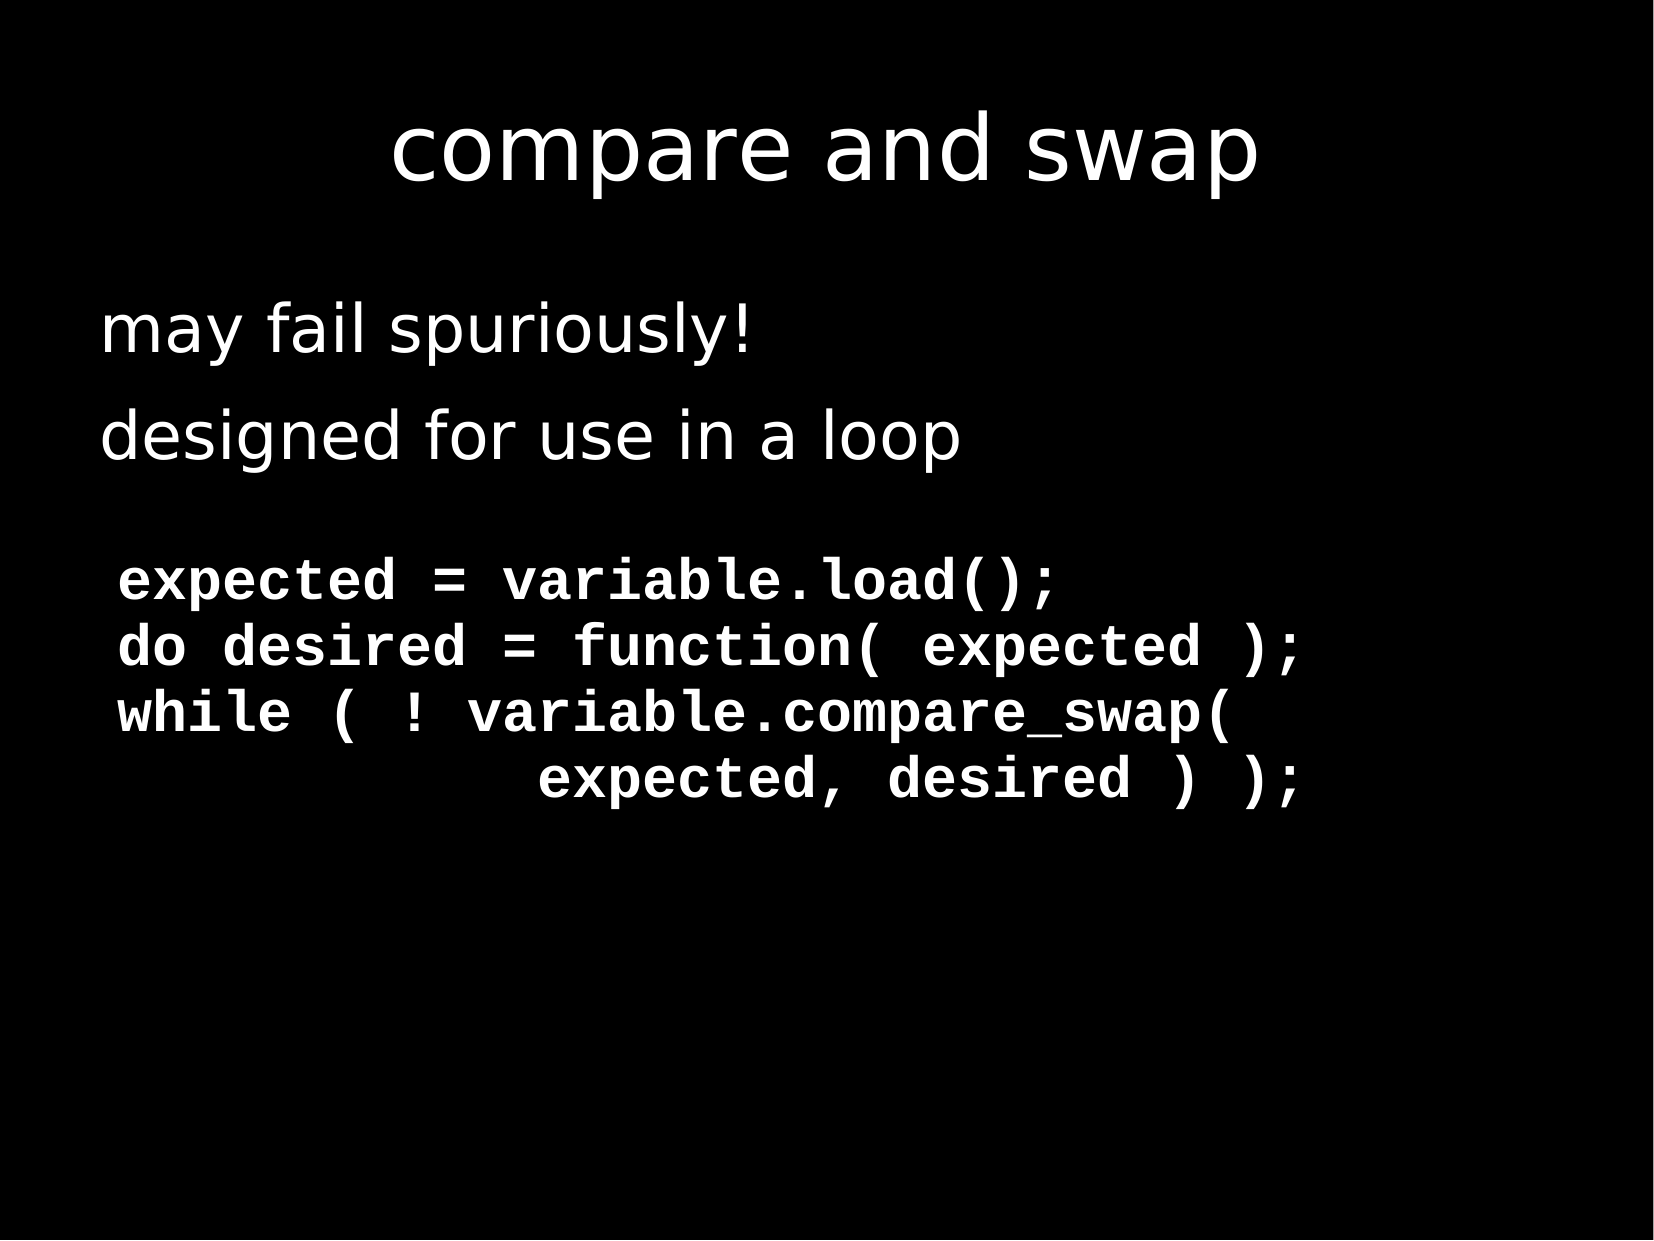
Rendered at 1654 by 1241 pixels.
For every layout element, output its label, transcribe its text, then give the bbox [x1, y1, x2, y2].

title compare and swap [82, 46, 1570, 259]
list may fail spuriously! designed for use in a loop [82, 290, 1570, 1109]
text_box expected = variable.load(); do desired = function( expected ); while ( ! variable.compare_swap( expected, desired ) ); [102, 487, 1388, 1051]
